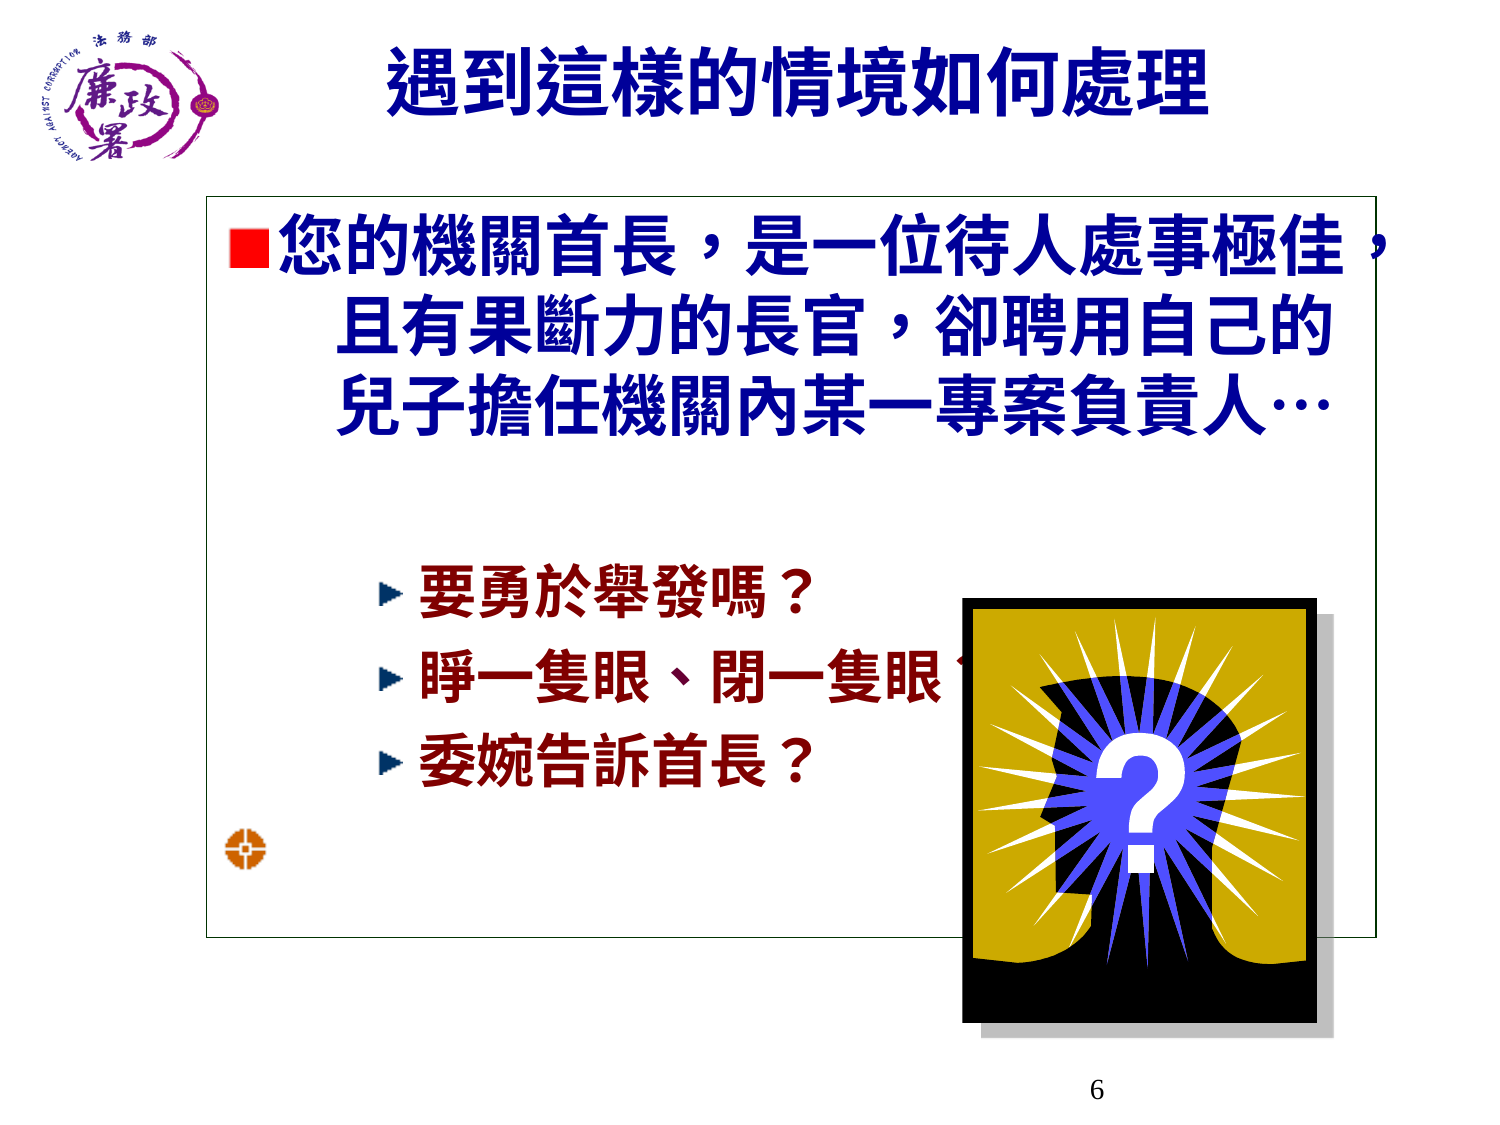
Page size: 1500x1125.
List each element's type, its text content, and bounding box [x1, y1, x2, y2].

title 遇到這樣的情境如何處理 [242, 0, 1355, 161]
picture [962, 597, 1317, 1024]
list 您的機關首長，是一位待人處事極佳，且有果斷力的長官，卻聘用自己的兒子擔任機關內某一專案負責人… 要勇於舉發嗎？ 睜一隻眼、閉一隻眼？ 委婉告訴首長？ [206, 196, 1377, 938]
text_box [1074, 1037, 1388, 1113]
